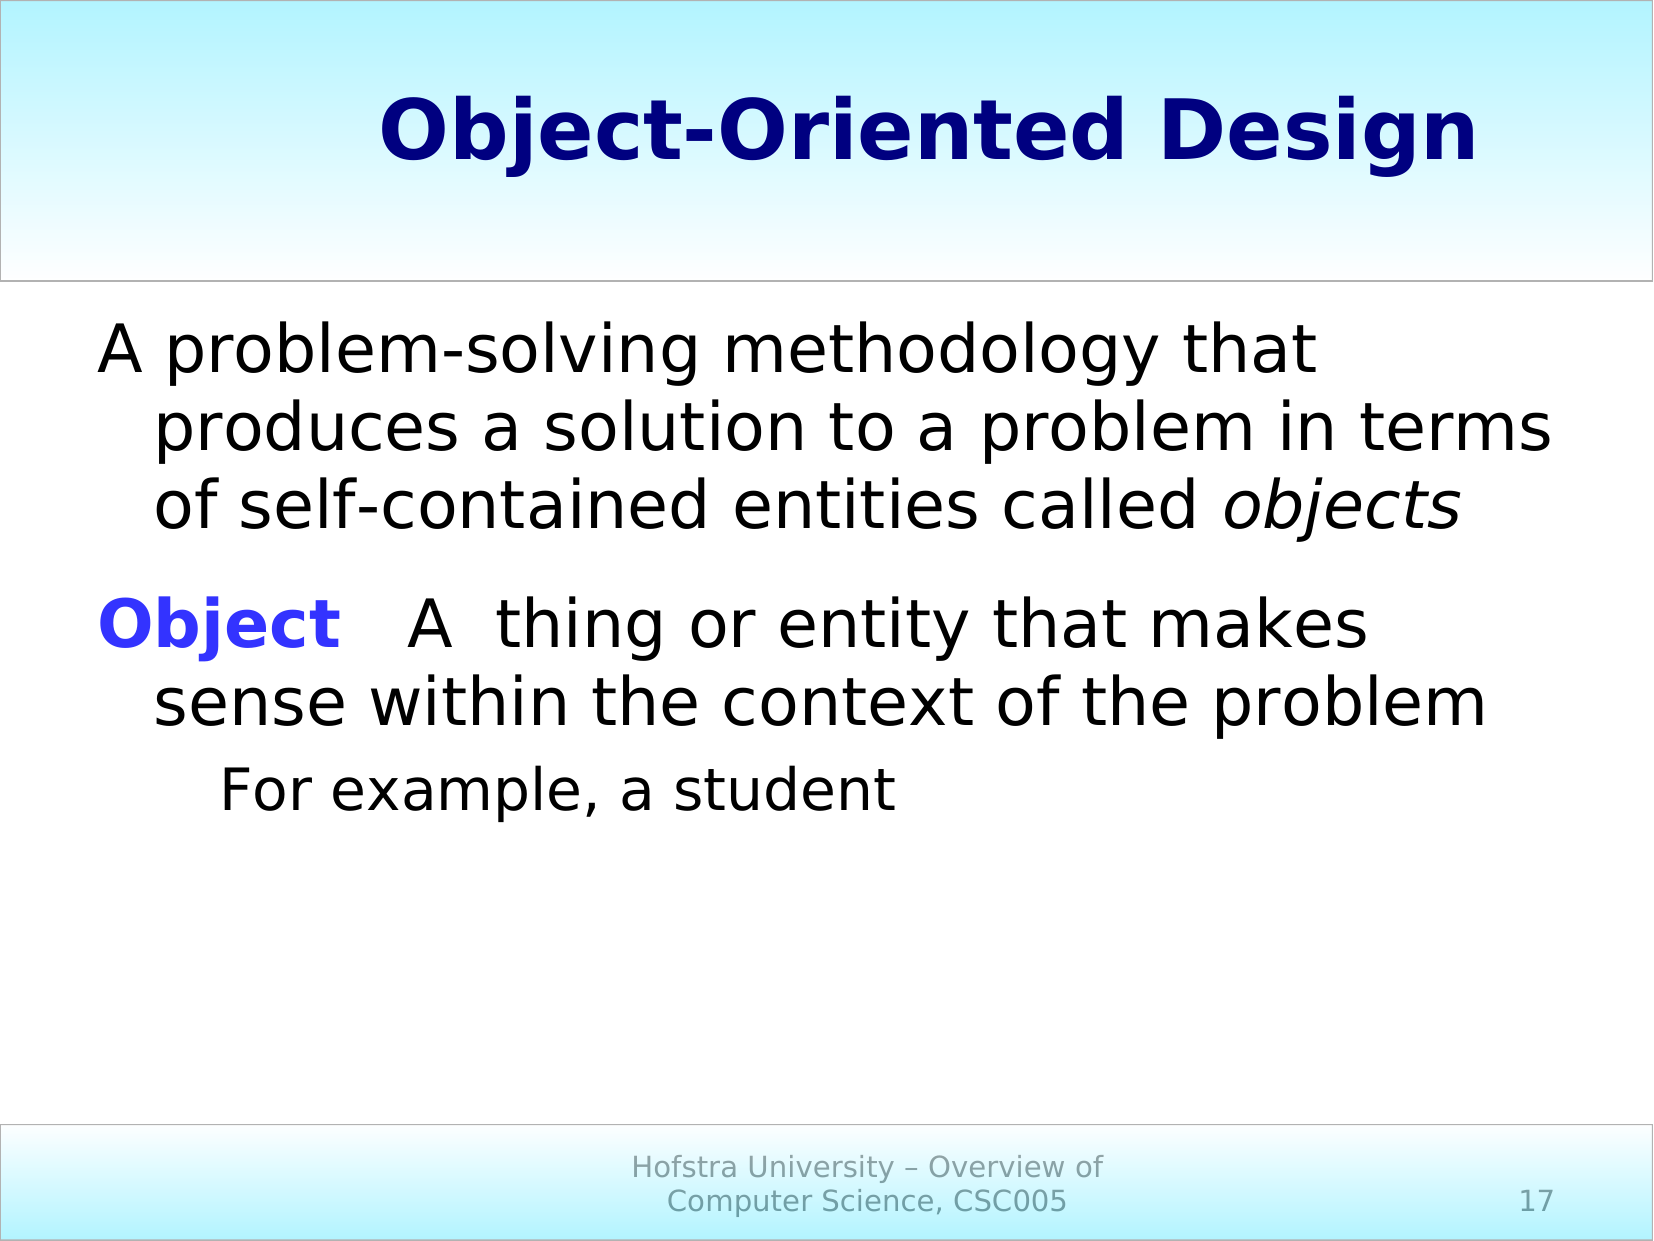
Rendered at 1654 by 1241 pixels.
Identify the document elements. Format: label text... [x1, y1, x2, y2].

list A problem-solving methodology that produces a solution to a problem in terms of self-contained entities called objects Object A thing or entity that makes sense within the context of the problem For example, a student [82, 303, 1571, 1131]
title Object-Oriented Design [247, 27, 1612, 235]
